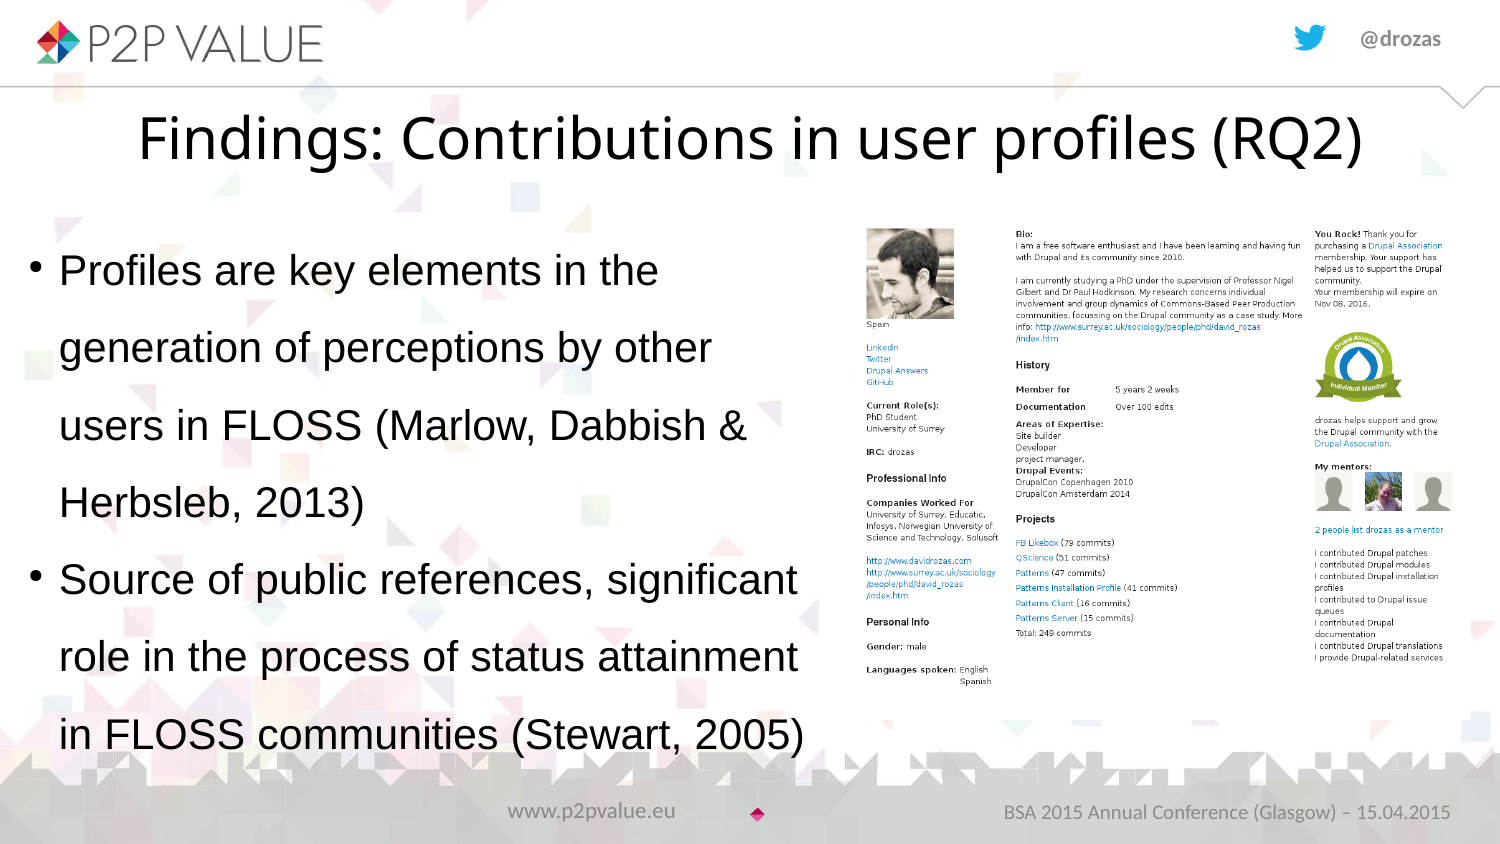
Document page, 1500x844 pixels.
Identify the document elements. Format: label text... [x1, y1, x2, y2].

title Findings: Contributions in user profiles (RQ2) [0, 92, 1500, 181]
picture [0, 181, 1500, 844]
text_box BSA 2015 Annual Conference (Glasgow) – 15.04.2015 [777, 788, 1470, 834]
text_box @drozas [1333, 15, 1455, 60]
subtitle Profiles are key elements in the generation of perceptions by other users in FLOSS (Marlow, Dabbish & Herbsleb, 2013) Source of public references, significant role in the process of status attainment in FLOSS communities (Stewart, 2005) [15, 210, 841, 766]
text_box www.p2pvalue.eu [501, 789, 720, 829]
picture [0, 0, 1500, 92]
